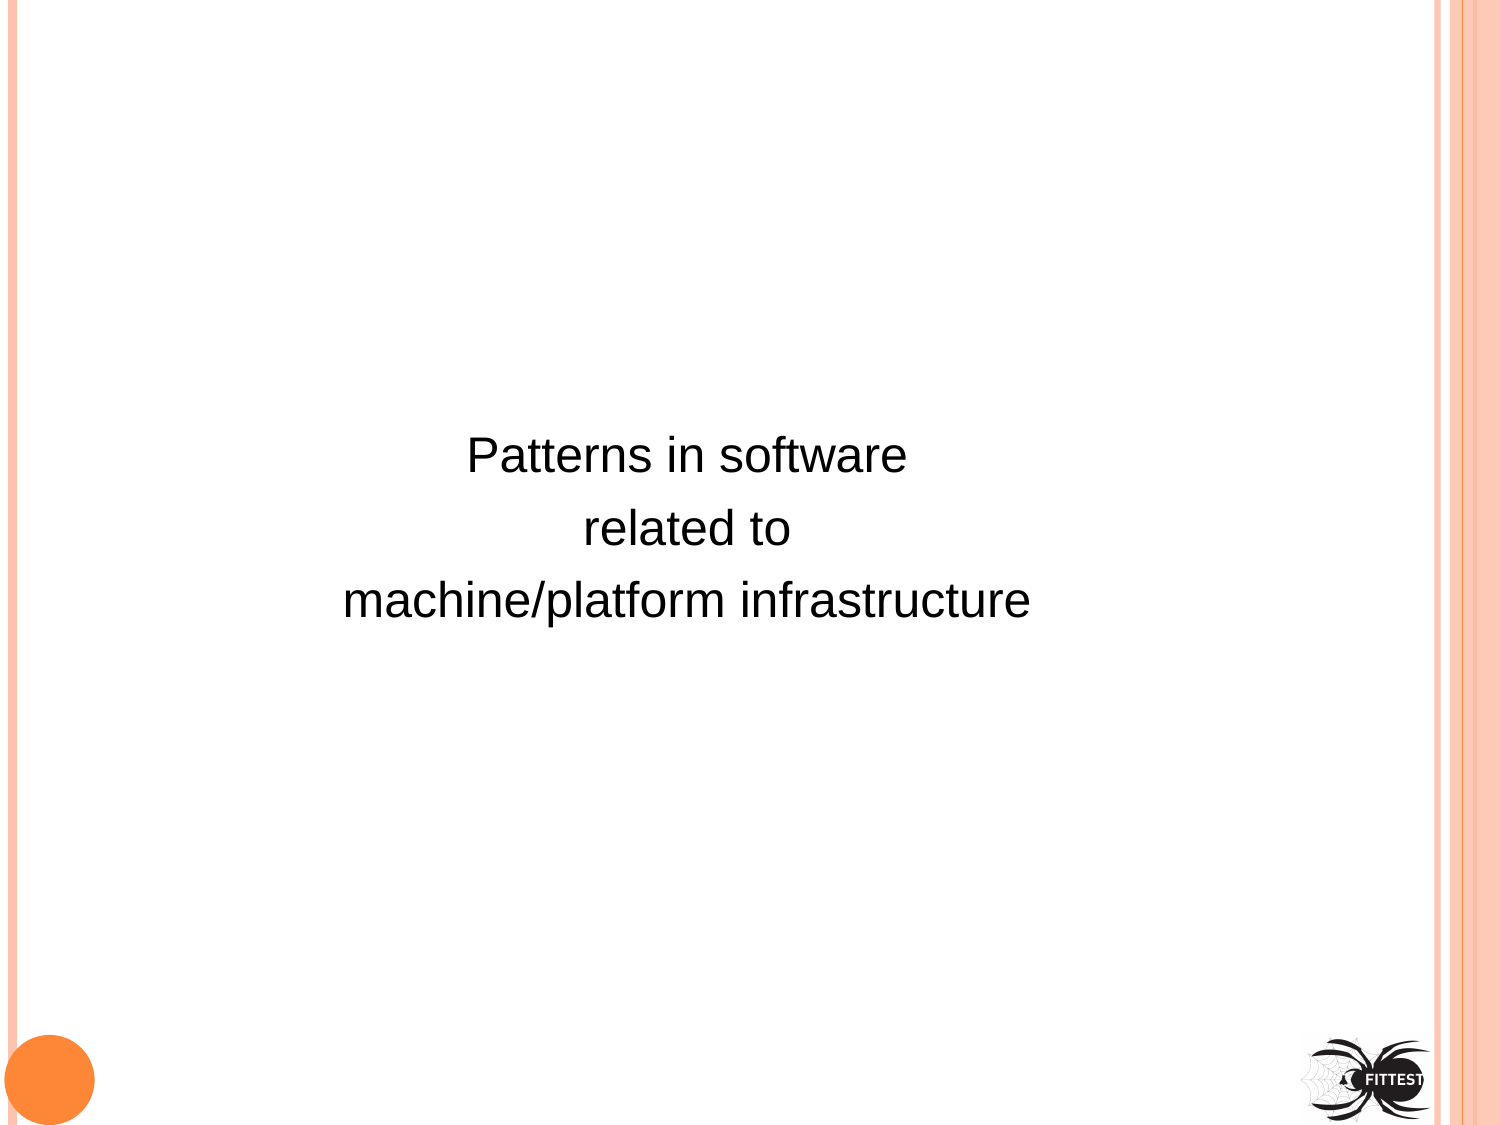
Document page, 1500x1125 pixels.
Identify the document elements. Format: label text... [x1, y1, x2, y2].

subtitle Patterns in software related to machine/platform infrastructure [74, 44, 1300, 1005]
